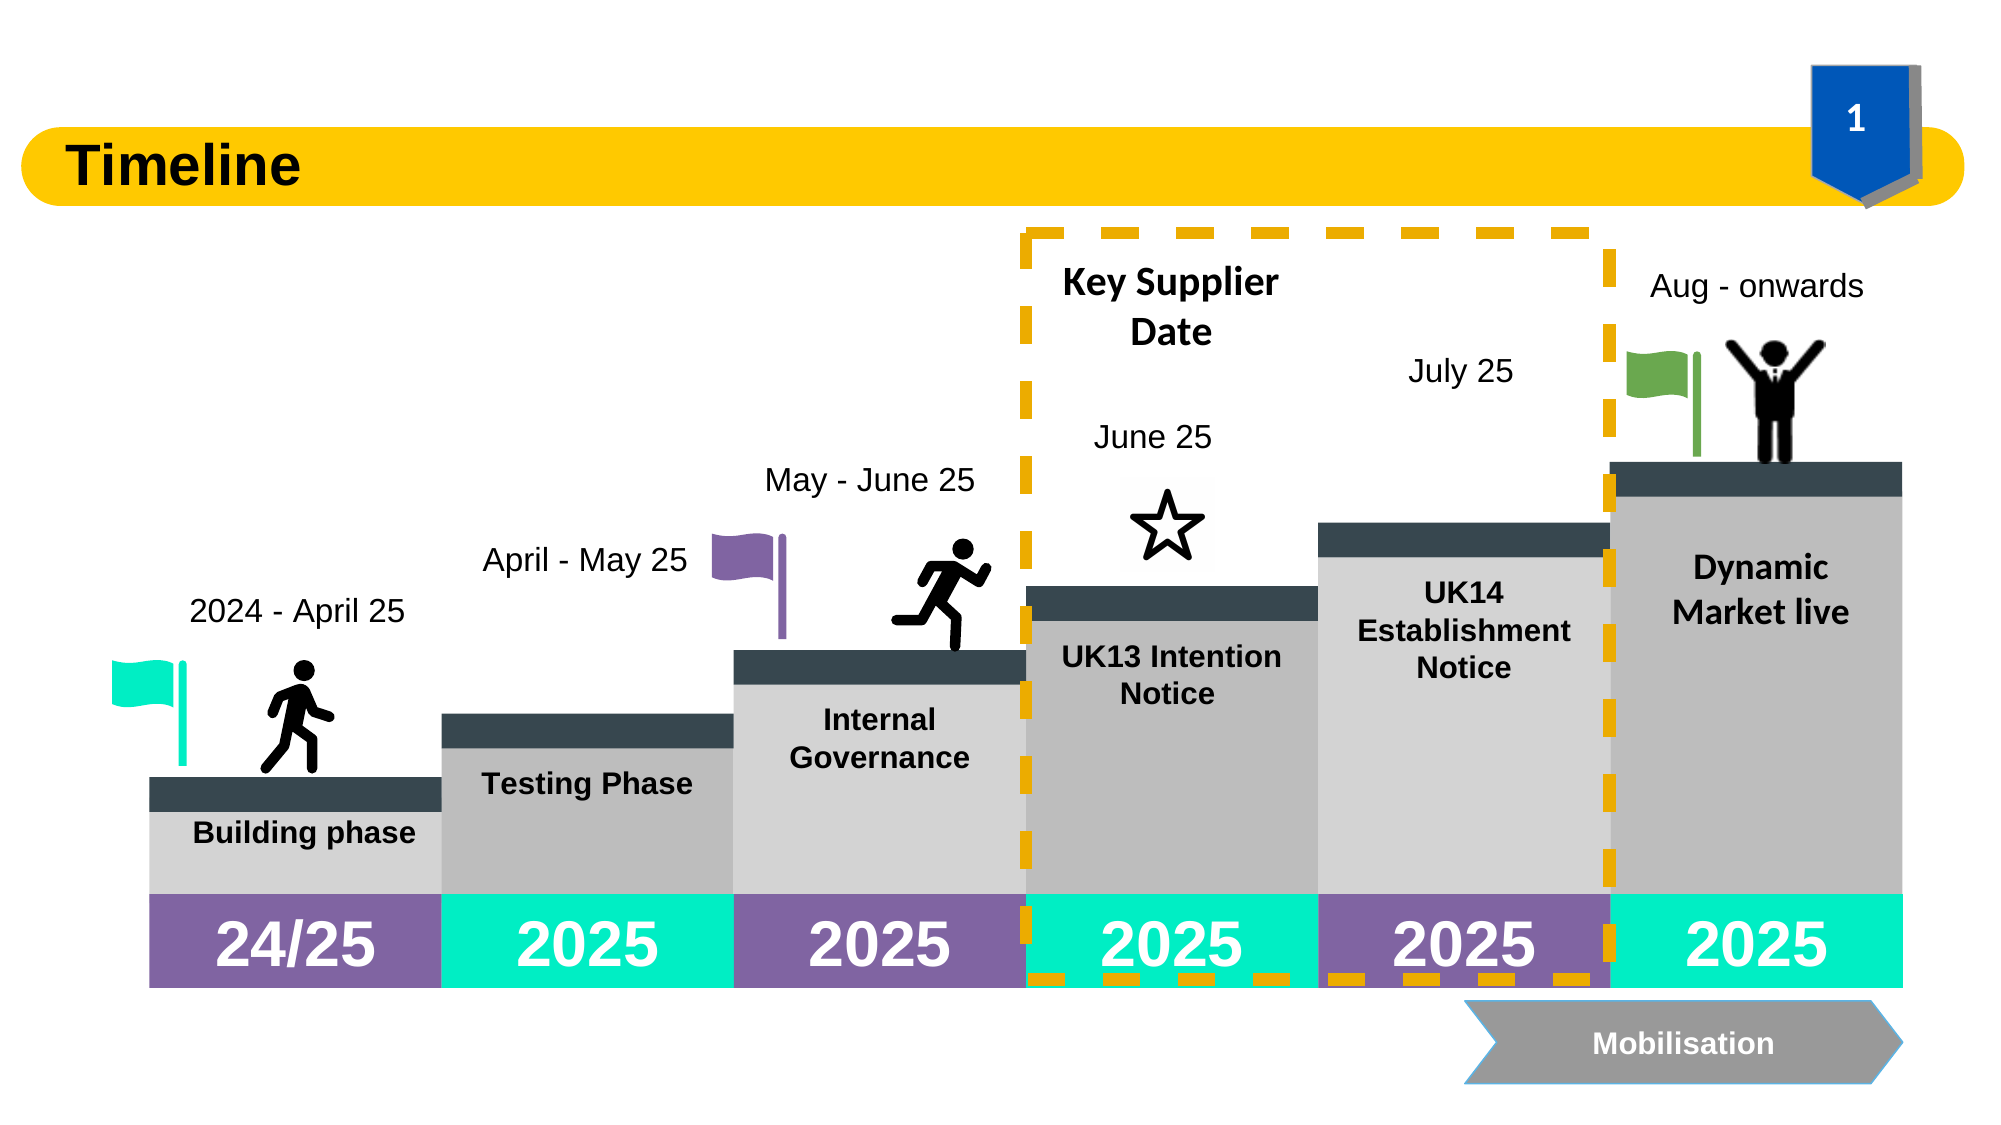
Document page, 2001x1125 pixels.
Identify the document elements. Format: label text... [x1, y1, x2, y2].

picture [1120, 477, 1215, 572]
text_box [778, 533, 787, 640]
text_box 2025 [733, 894, 1026, 988]
text_box [260, 683, 335, 774]
text_box 2025 [1610, 894, 1903, 988]
text_box Testing Phase [441, 749, 733, 894]
text_box Building phase [149, 812, 441, 894]
text_box [733, 560, 1027, 685]
title Timeline [65, 127, 1638, 266]
text_box [1026, 586, 1318, 621]
picture [1725, 339, 1826, 464]
text_box Aug - onwards [1647, 205, 1868, 312]
text_box [149, 777, 442, 812]
text_box [952, 538, 974, 560]
text_box Key Supplier Date [1044, 266, 1299, 322]
text_box Mobilisation [1464, 1000, 1903, 1084]
text_box UK14 Establishment Notice [1318, 558, 1610, 894]
text_box Internal Governance [733, 685, 1026, 894]
text_box [1626, 351, 1688, 399]
text_box [1811, 65, 1910, 203]
text_box [441, 713, 734, 749]
text_box [1318, 461, 1903, 893]
text_box [293, 660, 315, 682]
text_box [1692, 351, 1702, 457]
text_box July 25 [1351, 277, 1572, 397]
text_box 2025 [441, 894, 733, 988]
text_box 2025 [1026, 894, 1318, 988]
text_box 1 [1821, 74, 1891, 160]
text_box 2025 [1318, 894, 1610, 988]
text_box 24/25 [149, 894, 441, 988]
text_box May - June 25 [723, 399, 1017, 506]
text_box 2024 - April 25 [151, 523, 444, 637]
text_box June 25 [1026, 349, 1290, 463]
text_box [711, 533, 774, 581]
text_box April - May 25 [475, 471, 696, 586]
text_box UK13 Intention Notice [1026, 621, 1318, 894]
text_box Dynamic Market live [1639, 526, 1883, 646]
